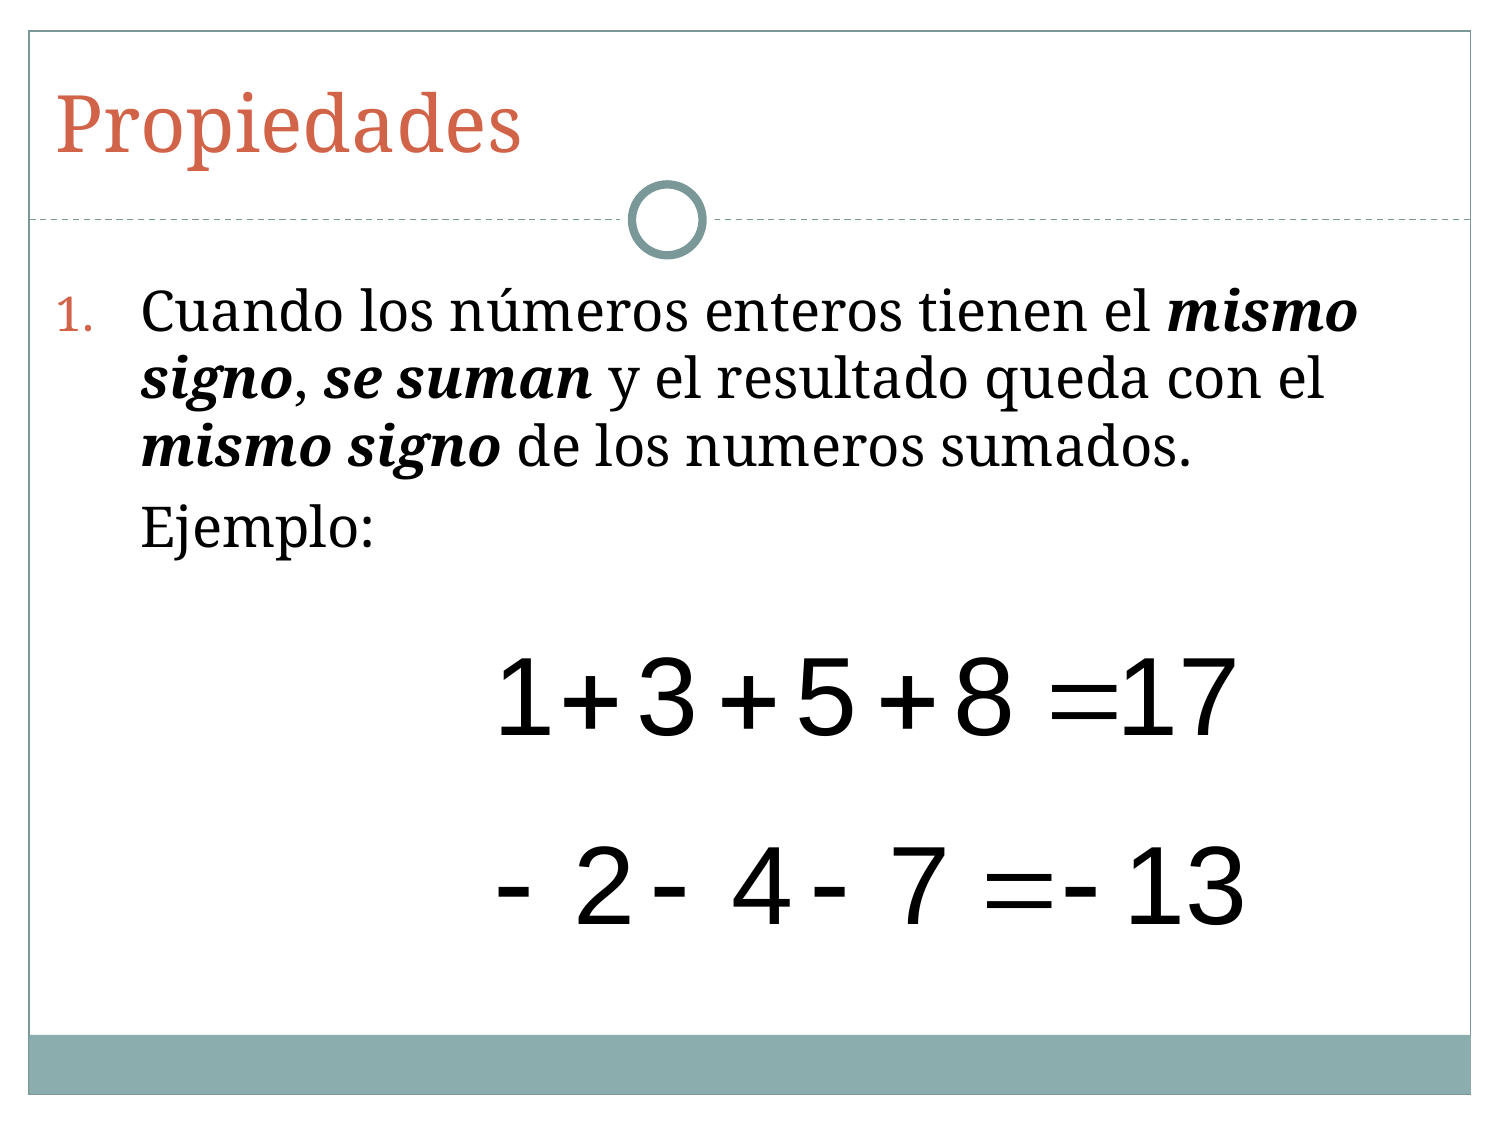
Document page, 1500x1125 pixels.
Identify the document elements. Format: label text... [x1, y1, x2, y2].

chart [487, 633, 1258, 764]
list Cuando los números enteros tienen el mismo signo, se suman y el resultado queda con el mismo signo de los numeros sumados. Ejemplo: [41, 267, 1459, 1005]
chart [478, 822, 1267, 953]
